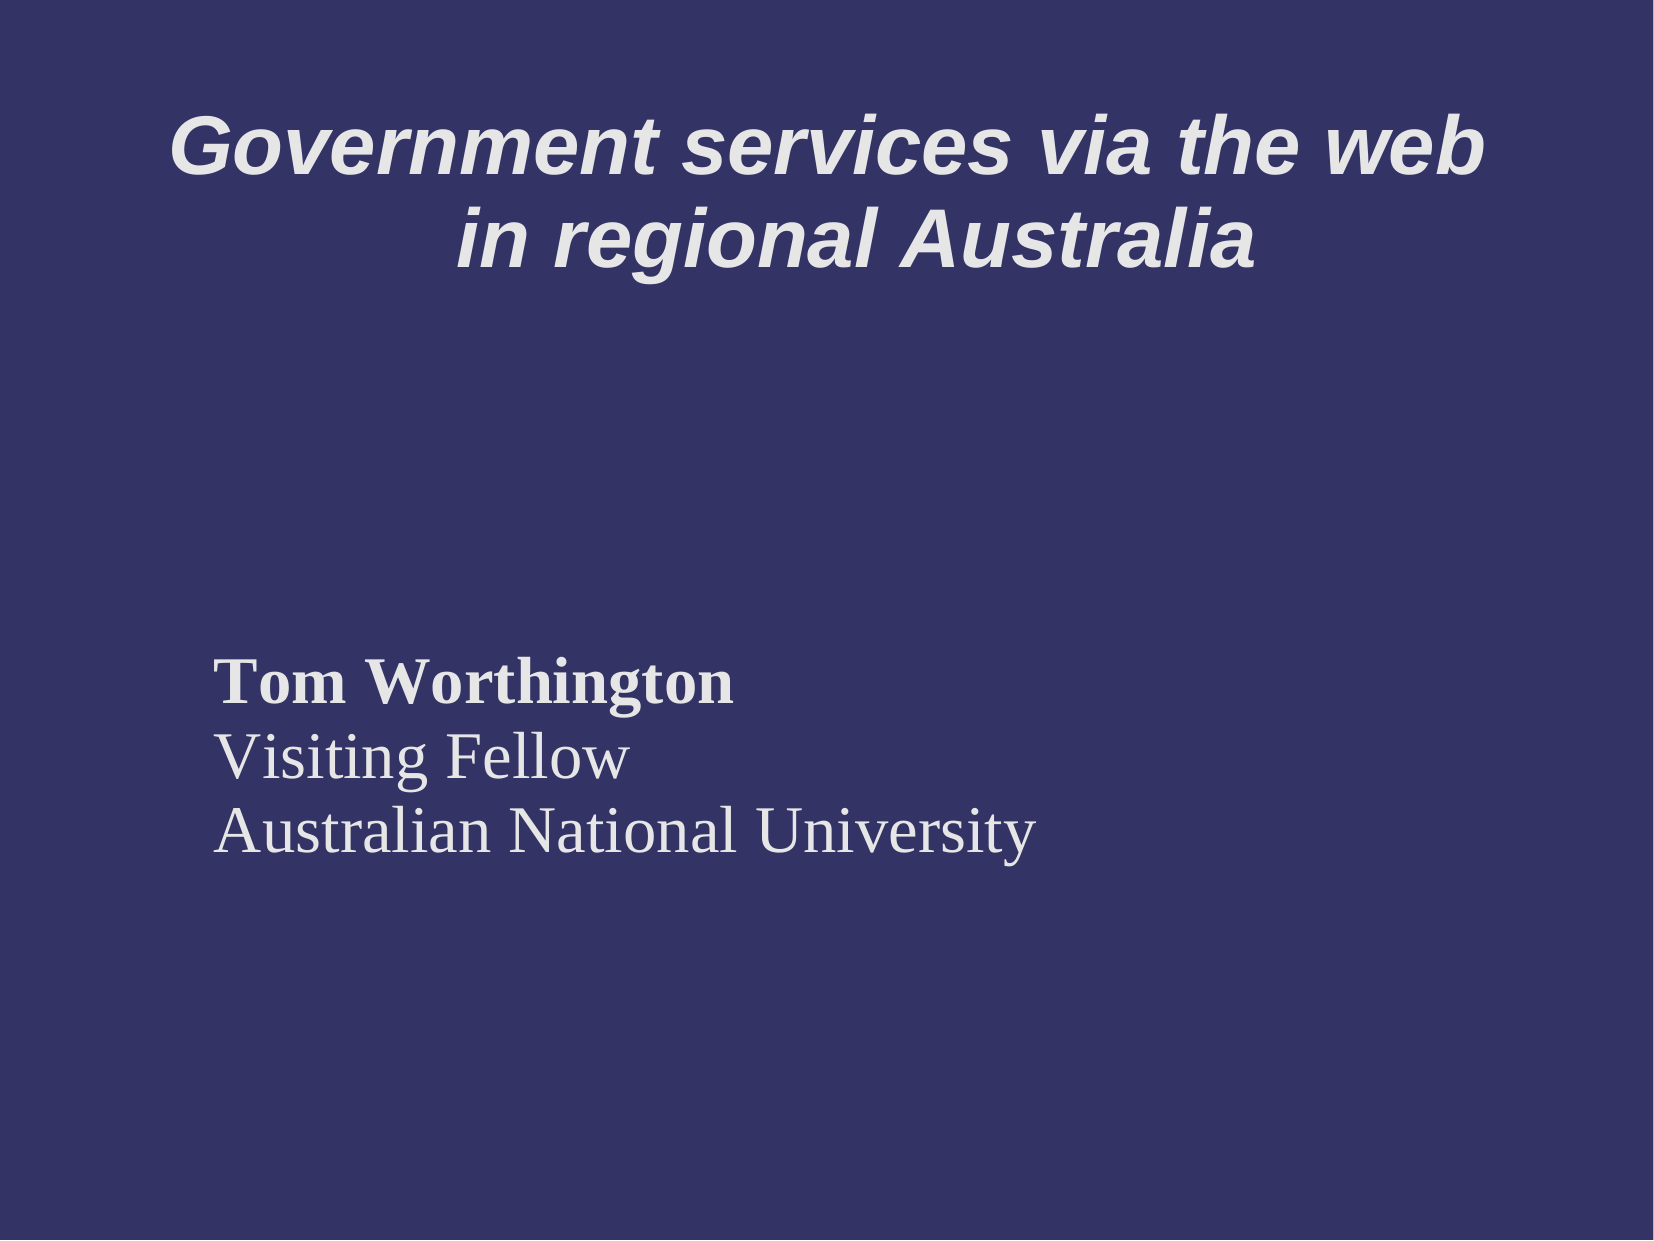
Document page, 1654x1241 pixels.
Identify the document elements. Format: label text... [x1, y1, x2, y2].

title Government services via the web in regional Australia [121, 59, 1534, 325]
subtitle Tom Worthington Visiting Fellow Australian National University [178, 364, 1570, 1147]
